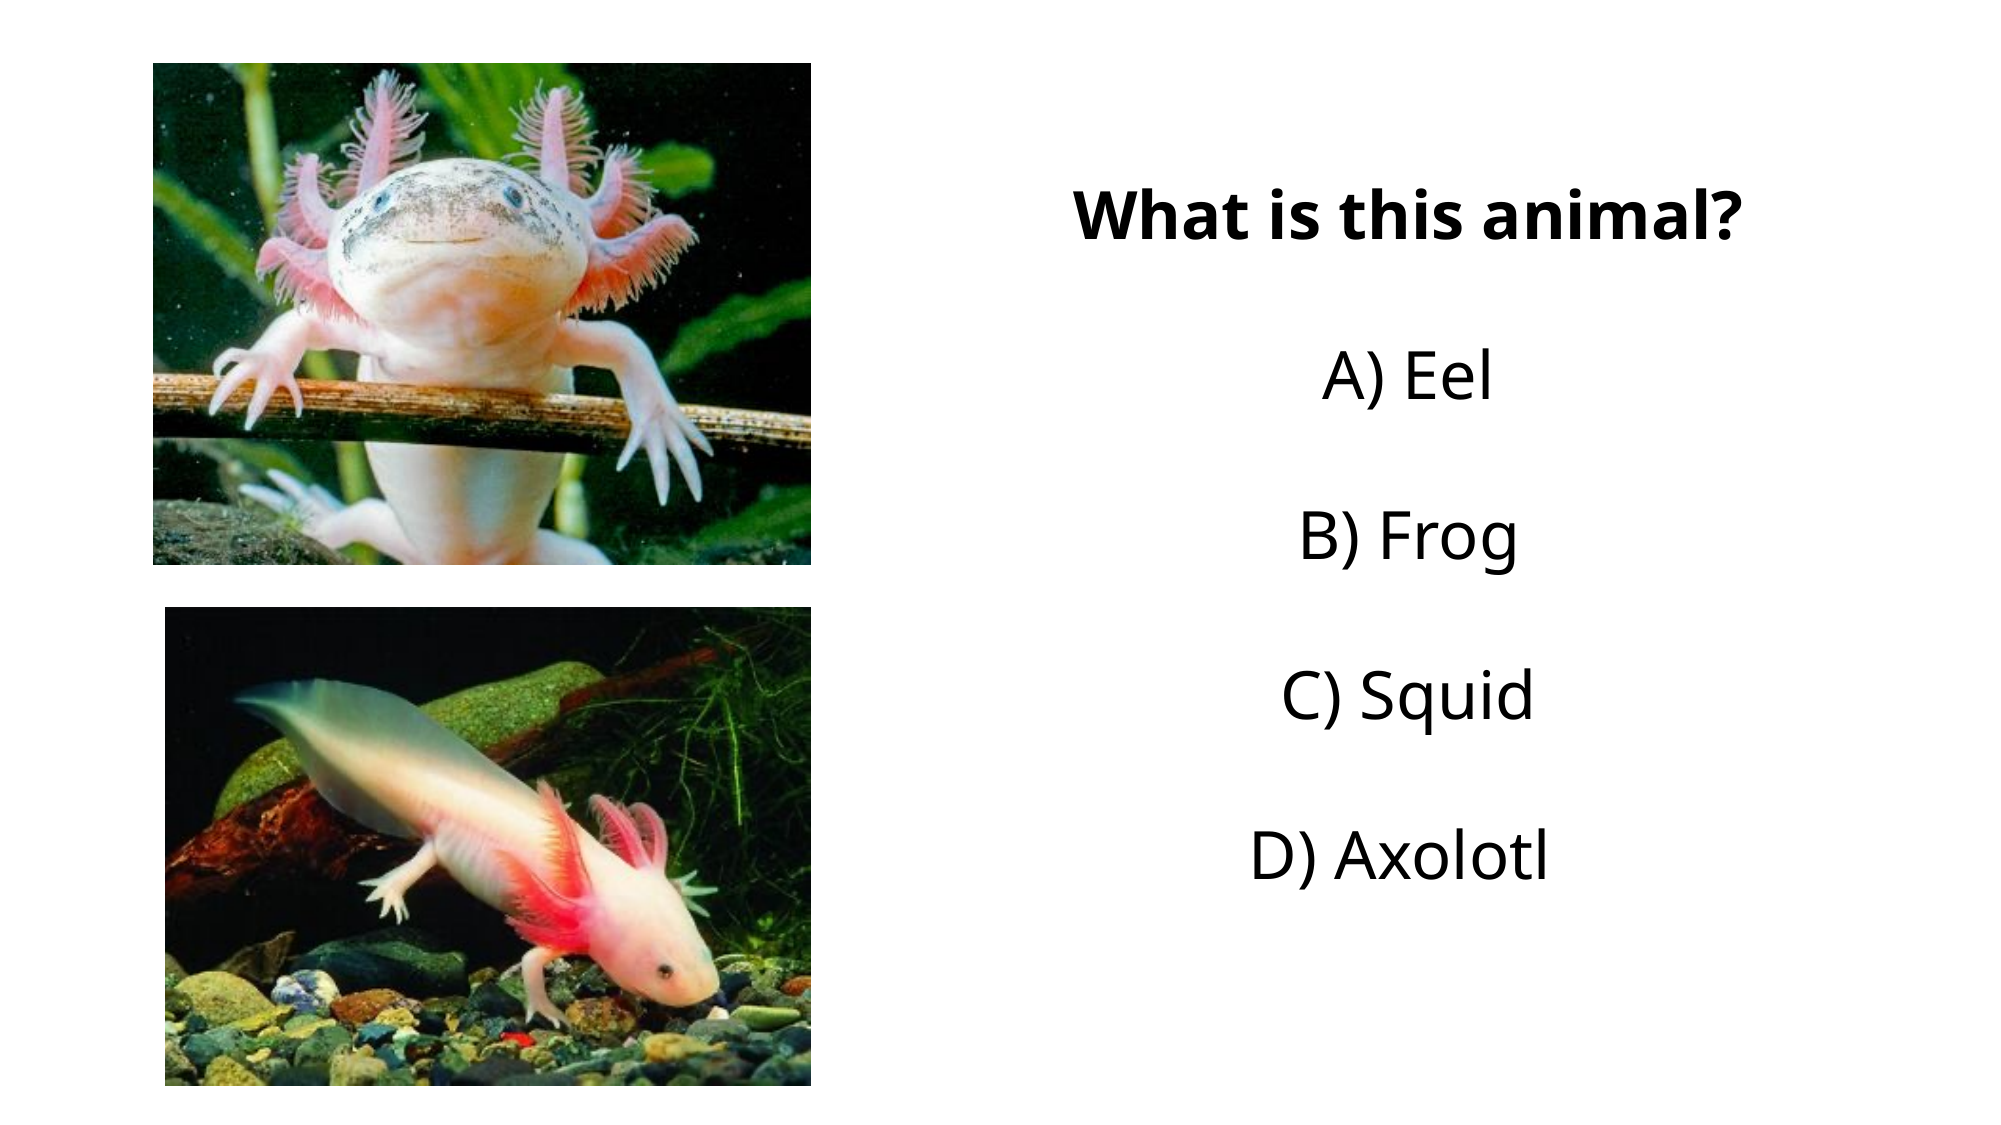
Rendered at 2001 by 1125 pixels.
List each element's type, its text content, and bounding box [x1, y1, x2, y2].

picture [165, 607, 811, 1086]
text_box What is this animal? A) Eel B) Frog C) Squid D) Axolotl [973, 165, 1844, 908]
picture [153, 63, 811, 565]
